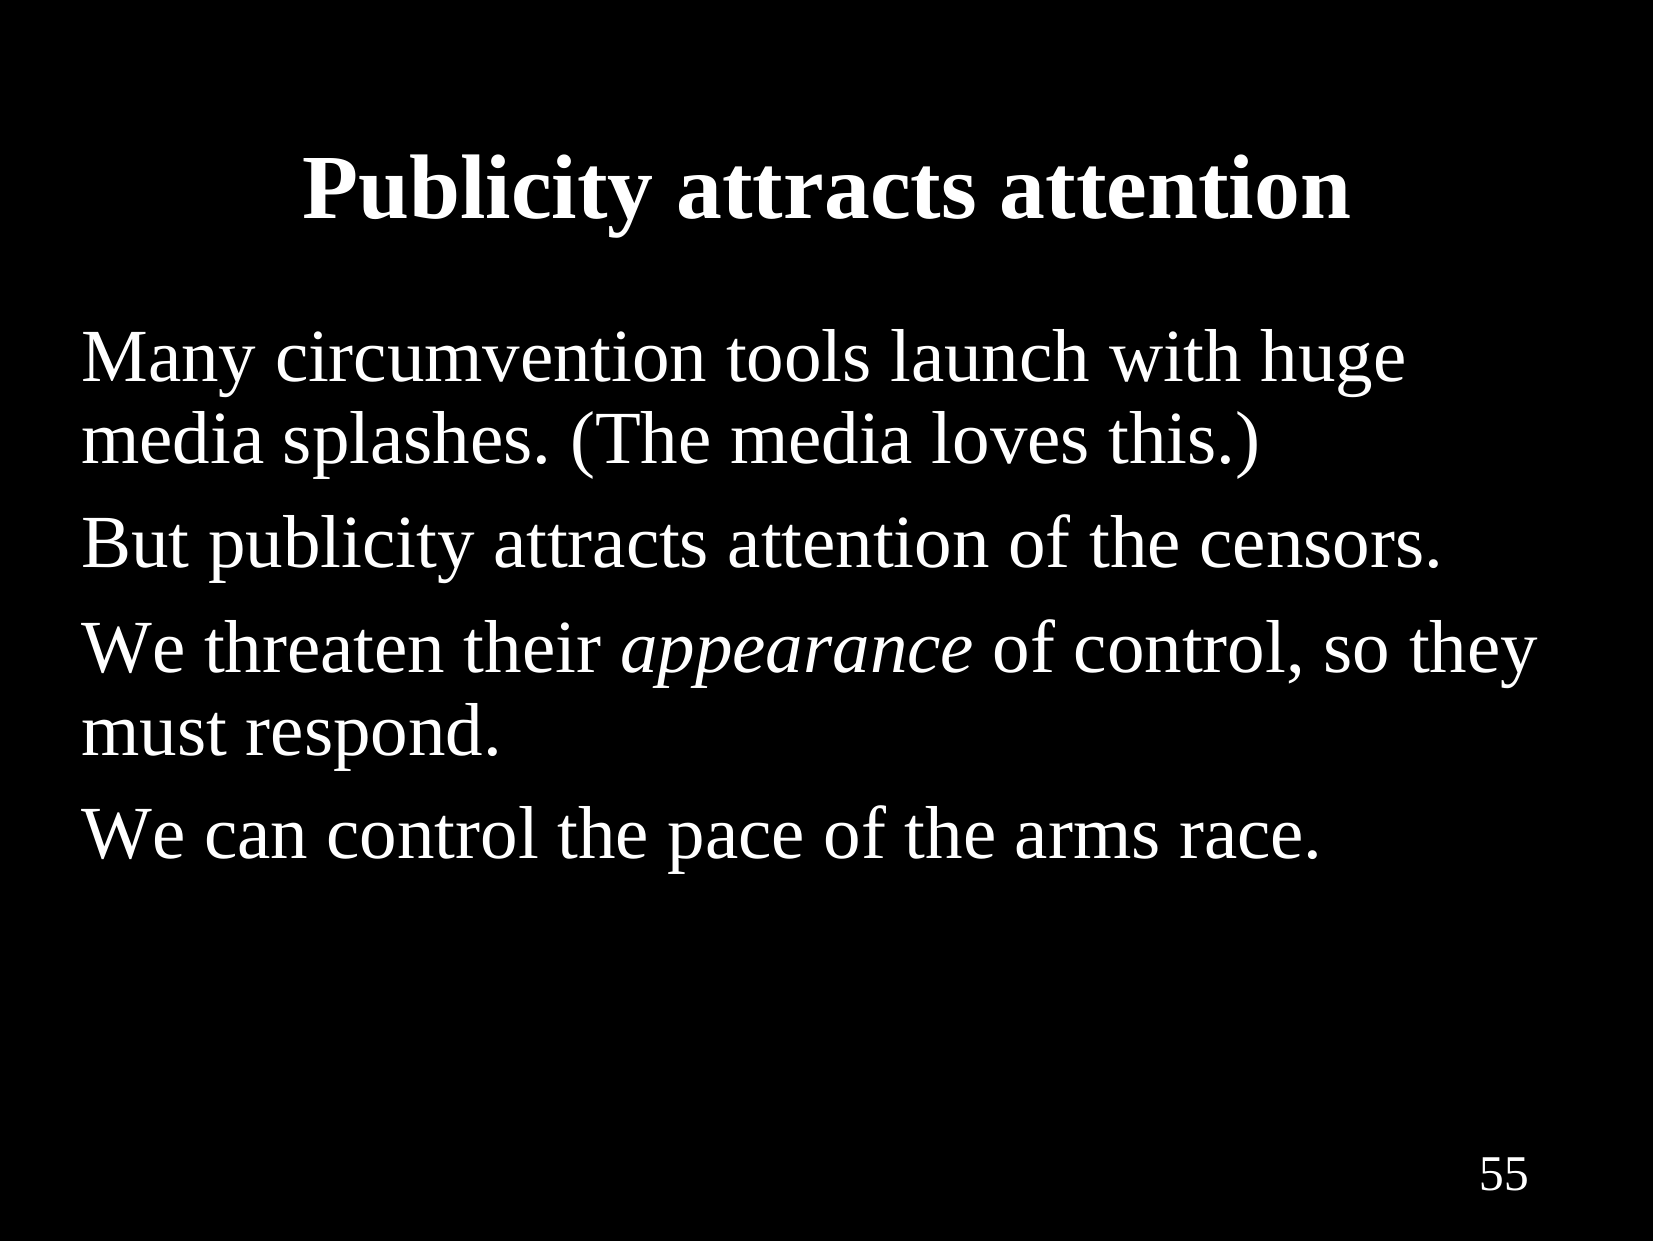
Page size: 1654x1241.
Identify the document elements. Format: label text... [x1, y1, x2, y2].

title Publicity attracts attention [121, 92, 1534, 284]
list Many circumvention tools launch with huge media splashes. (The media loves this.) But publicity attracts attention of the censors. We threaten their appearance of control, so they must respond. We can control the pace of the arms race. [81, 314, 1573, 1104]
